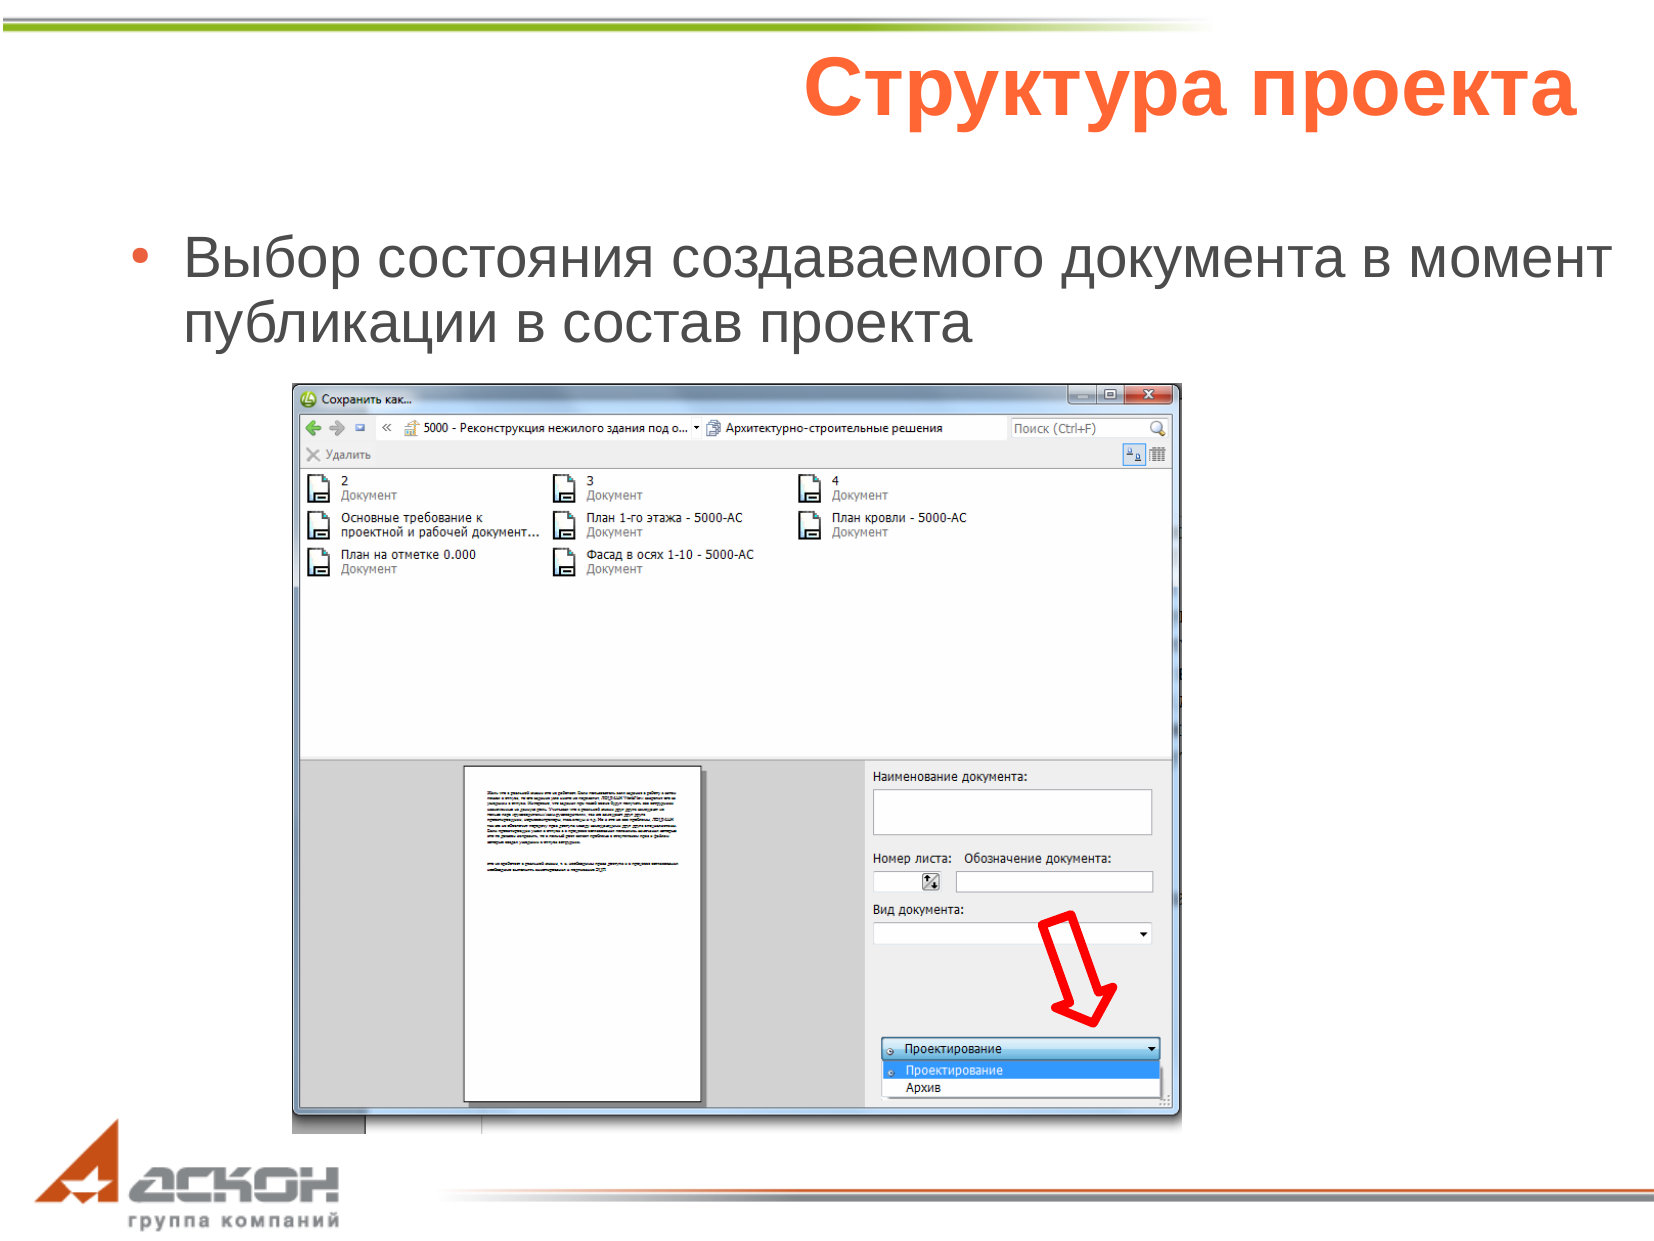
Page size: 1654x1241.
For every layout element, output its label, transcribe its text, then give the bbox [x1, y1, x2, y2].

title Структура проекта [88, 40, 1577, 134]
list Выбор состояния создаваемого документа в момент публикации в состав проекта [112, 224, 1619, 709]
picture [3, 0, 1654, 1241]
